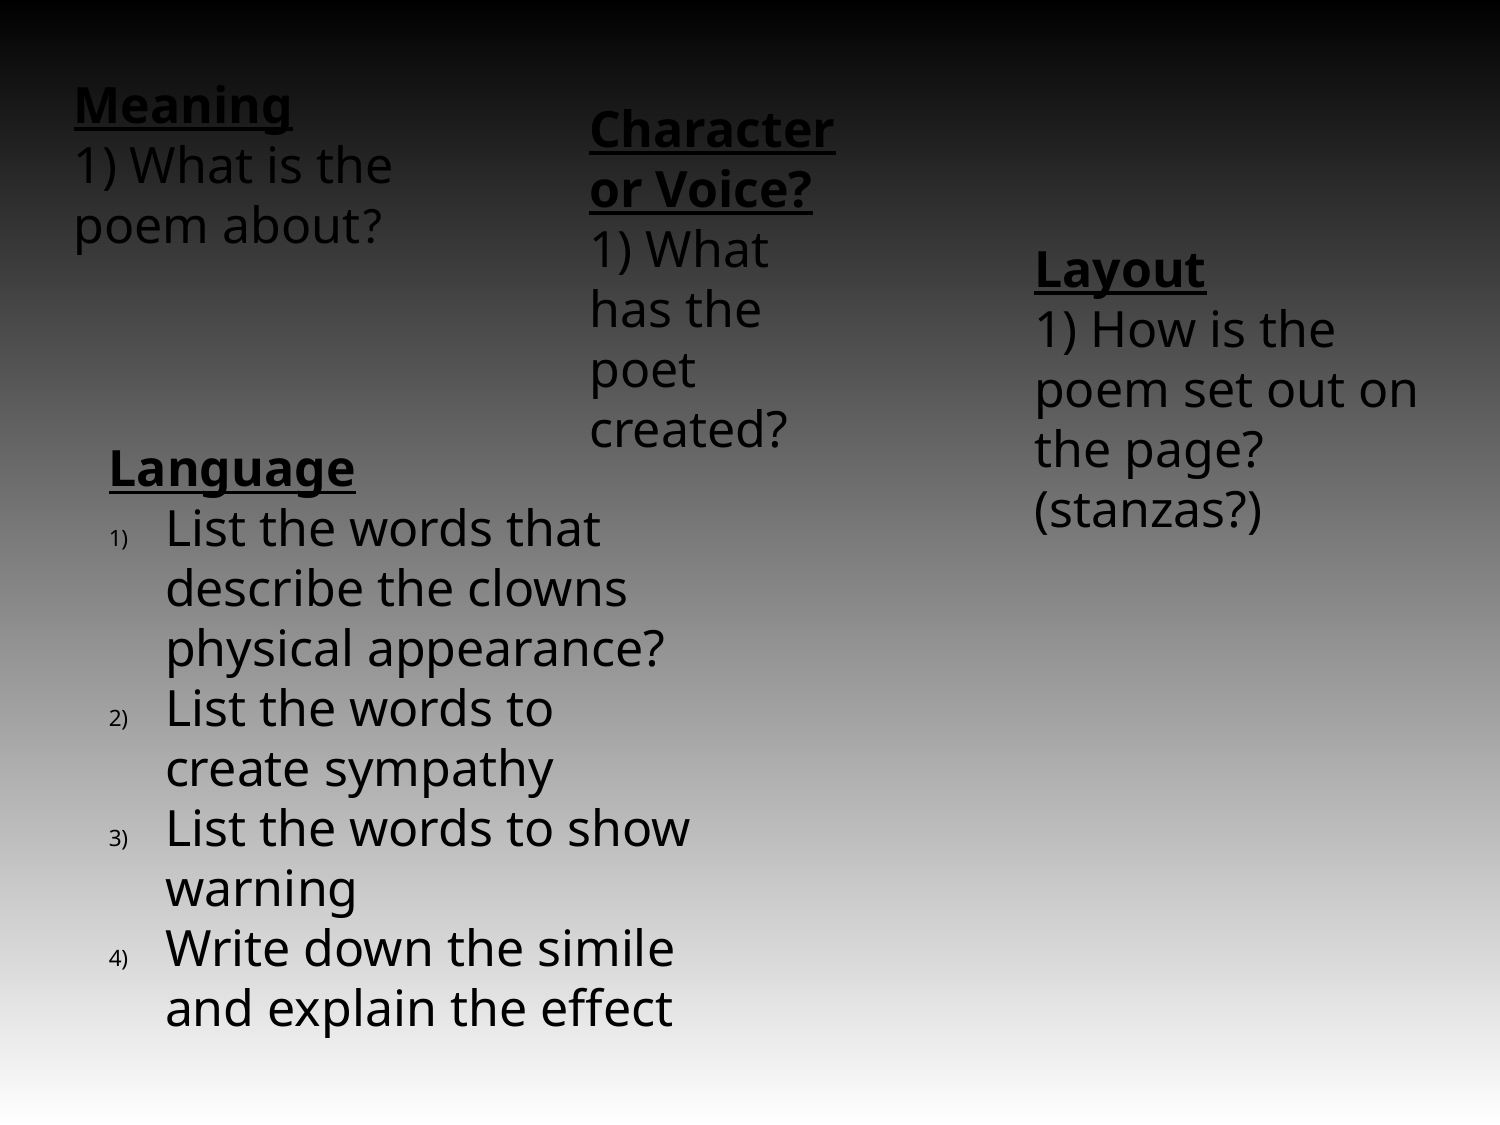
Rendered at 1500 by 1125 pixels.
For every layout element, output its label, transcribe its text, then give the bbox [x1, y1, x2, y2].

text_box Layout 1) How is the poem set out on the page? (stanzas?) [1019, 222, 1442, 546]
text_box Language List the words that describe the clowns physical appearance? List the words to create sympathy List the words to show warning Write down the simile and explain the effect [93, 421, 727, 1090]
text_box Character or Voice? 1) What has the poet created? [574, 82, 868, 465]
text_box Meaning 1) What is the poem about? [58, 58, 504, 262]
